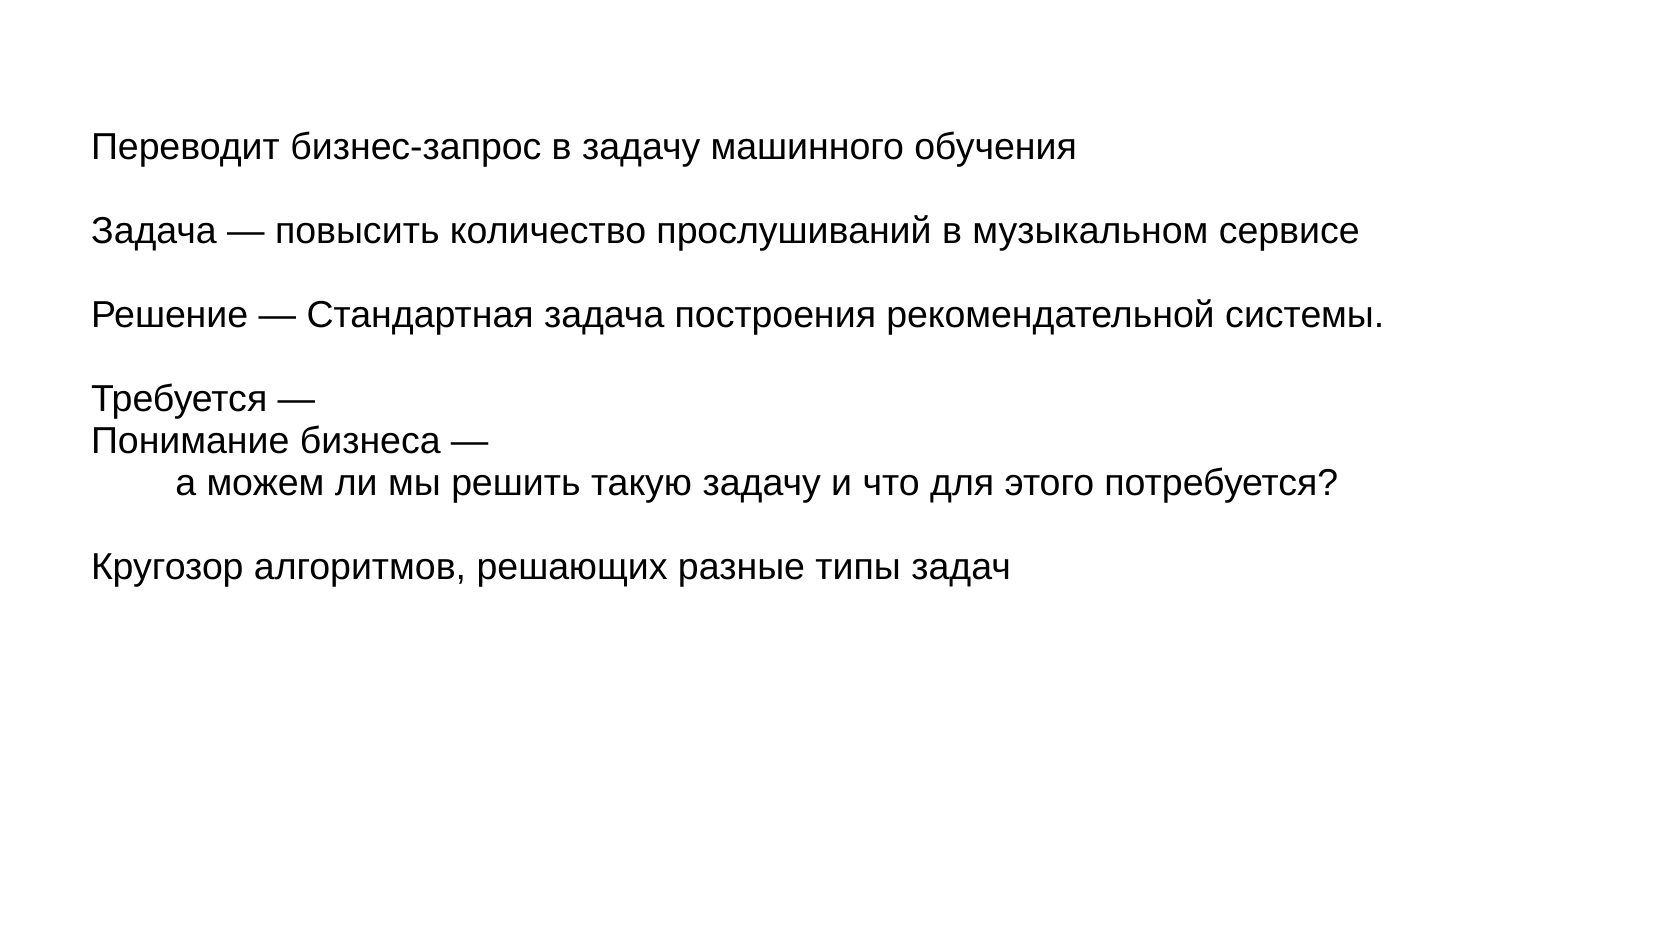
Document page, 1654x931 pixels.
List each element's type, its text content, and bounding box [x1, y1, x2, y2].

text_box Переводит бизнес-запрос в задачу машинного обучения Задача — повысить количество прослушиваний в музыкальном сервисе Решение — Стандартная задача построения рекомендательной системы. Требуется — Понимание бизнеса — а можем ли мы решить такую задачу и что для этого потребуется? Кругозор алгоритмов, решающих разные типы задач [76, 118, 1401, 679]
